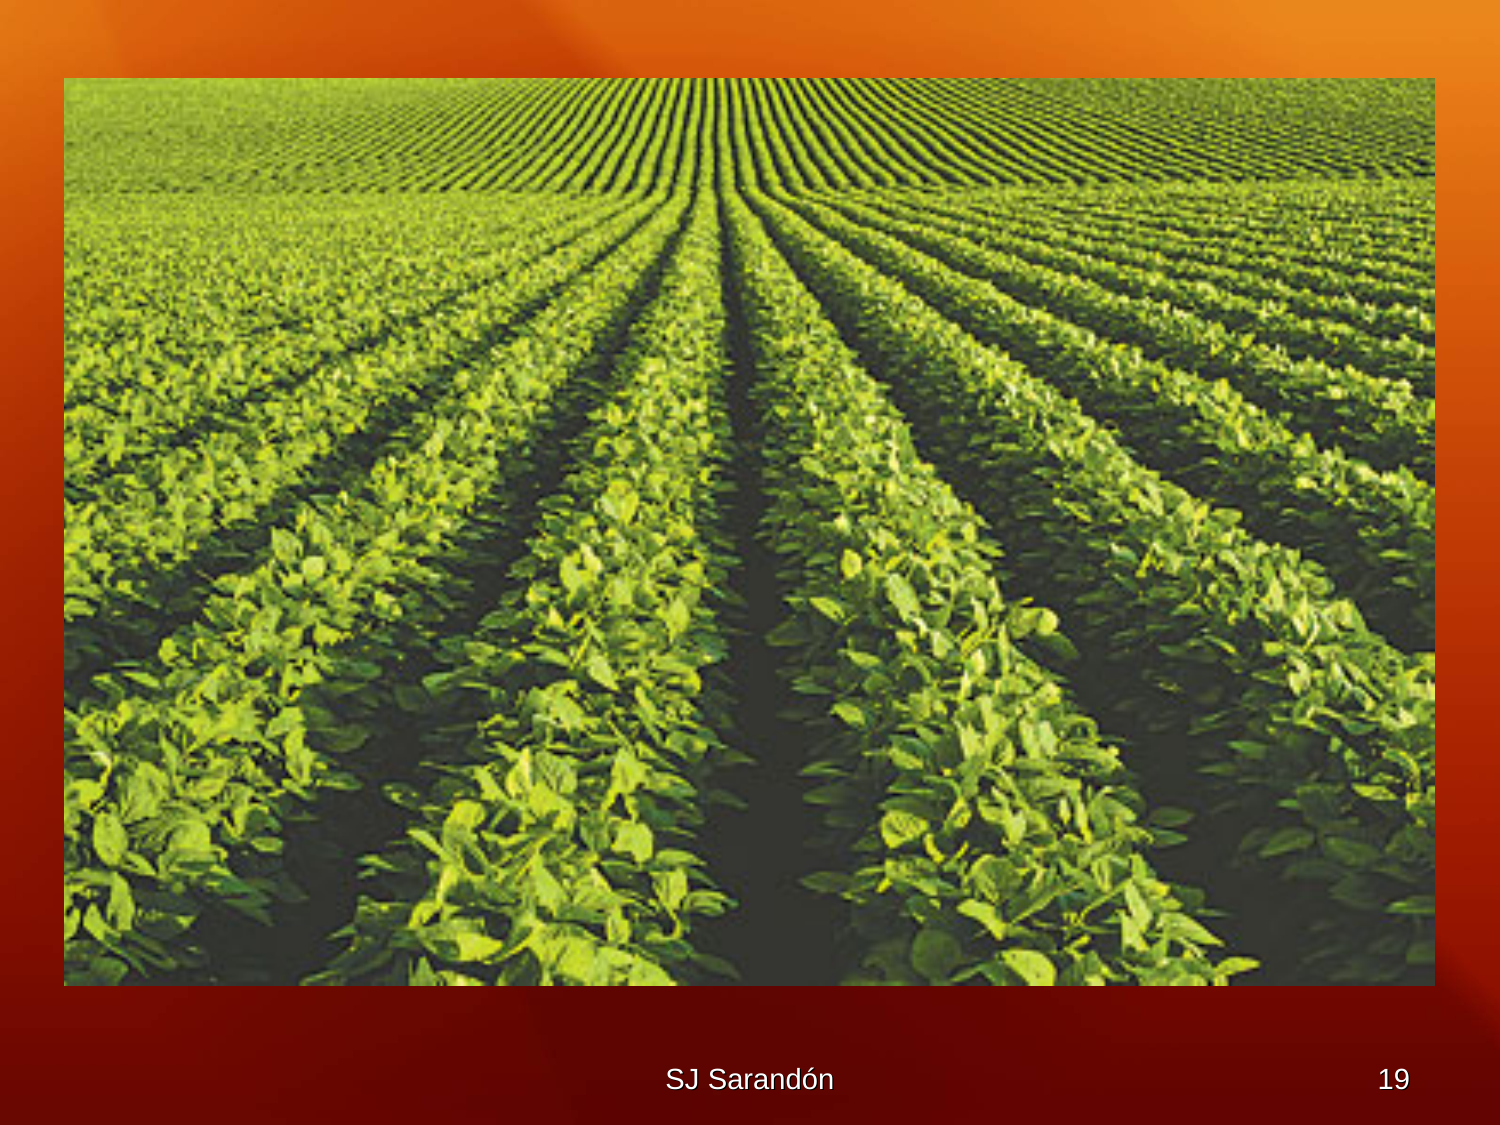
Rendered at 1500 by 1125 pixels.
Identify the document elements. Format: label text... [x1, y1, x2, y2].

picture [0, 0, 1500, 1125]
text_box <número> [1074, 1024, 1426, 1103]
text_box SJ Sarandón [512, 1024, 988, 1103]
